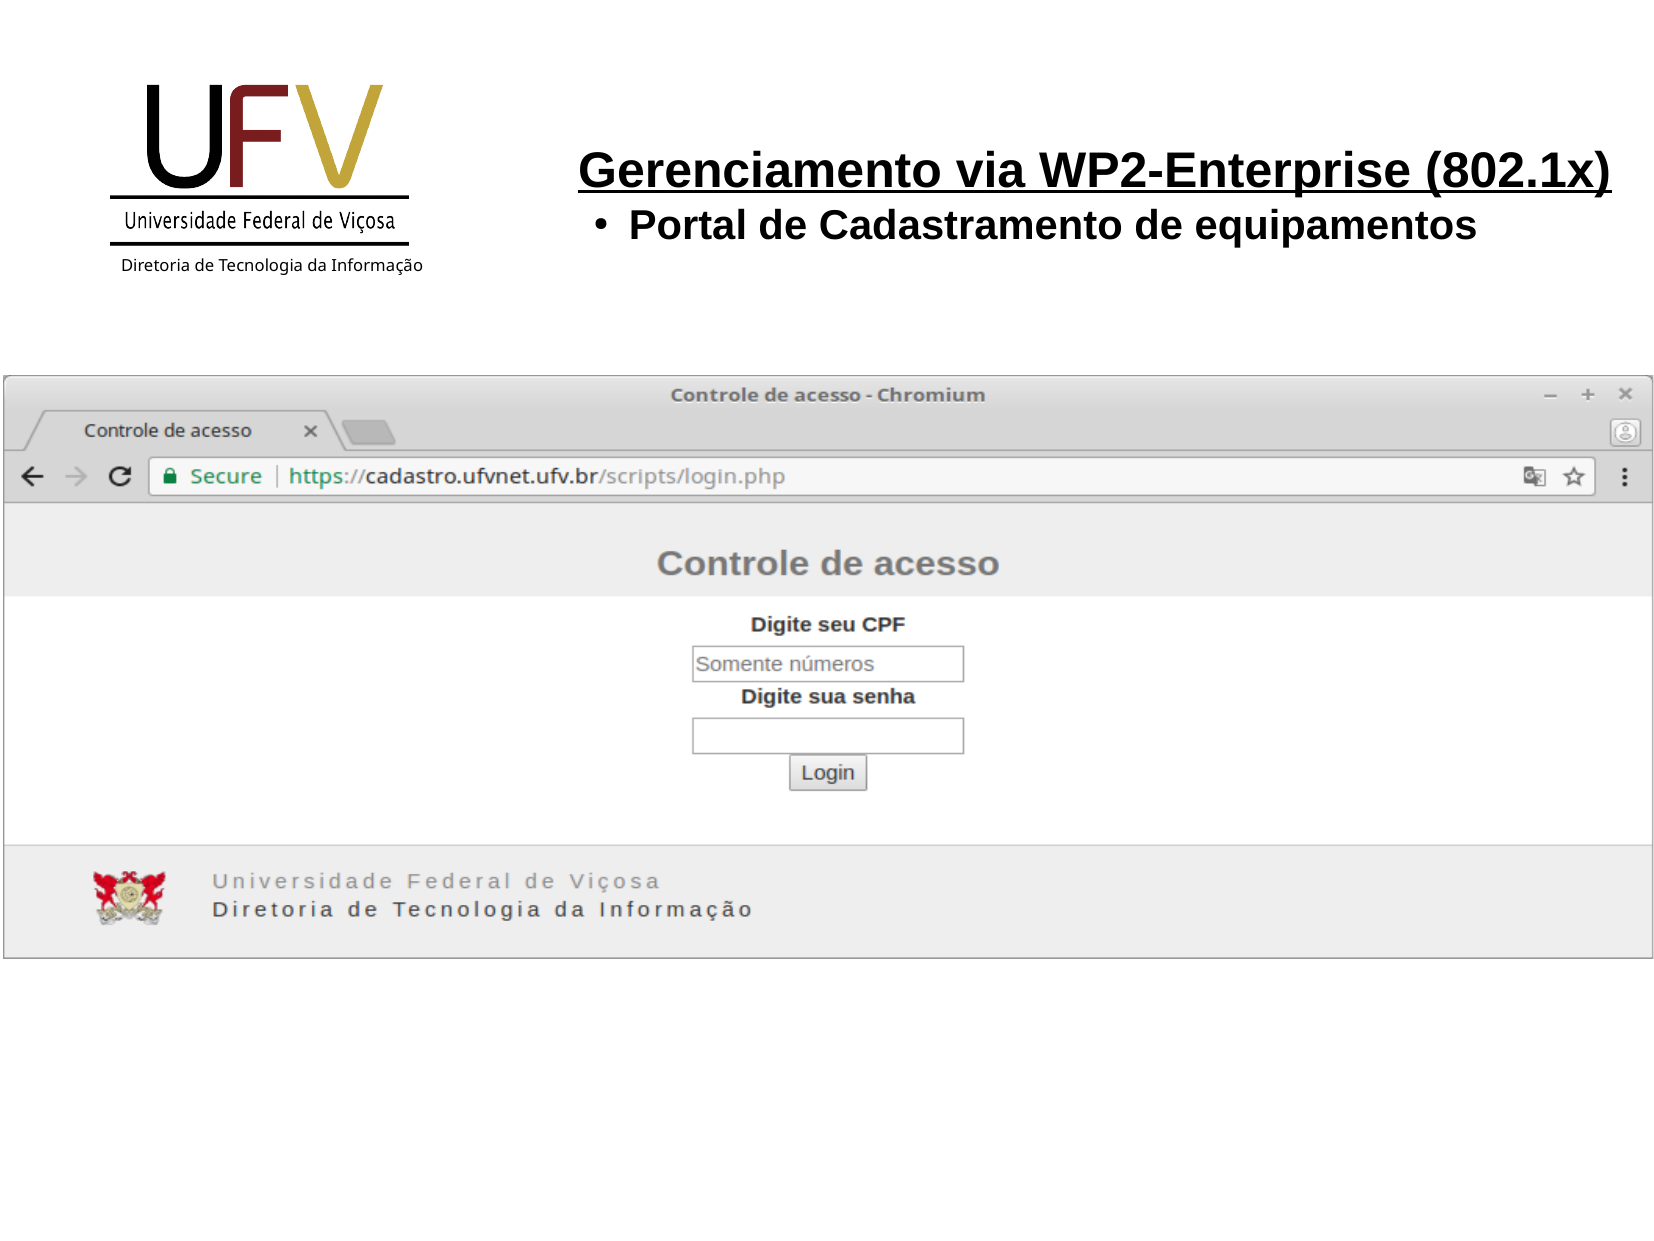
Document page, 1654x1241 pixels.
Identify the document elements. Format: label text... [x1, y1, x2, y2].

text_box Diretoria de Tecnologia da Informação [409, 246, 443, 280]
picture [3, 375, 1654, 959]
title Gerenciamento via WP2-Enterprise (802.1x) [578, 141, 1630, 254]
text_box Portal de Cadastramento de equipamentos [578, 194, 1654, 256]
picture [110, 47, 409, 283]
